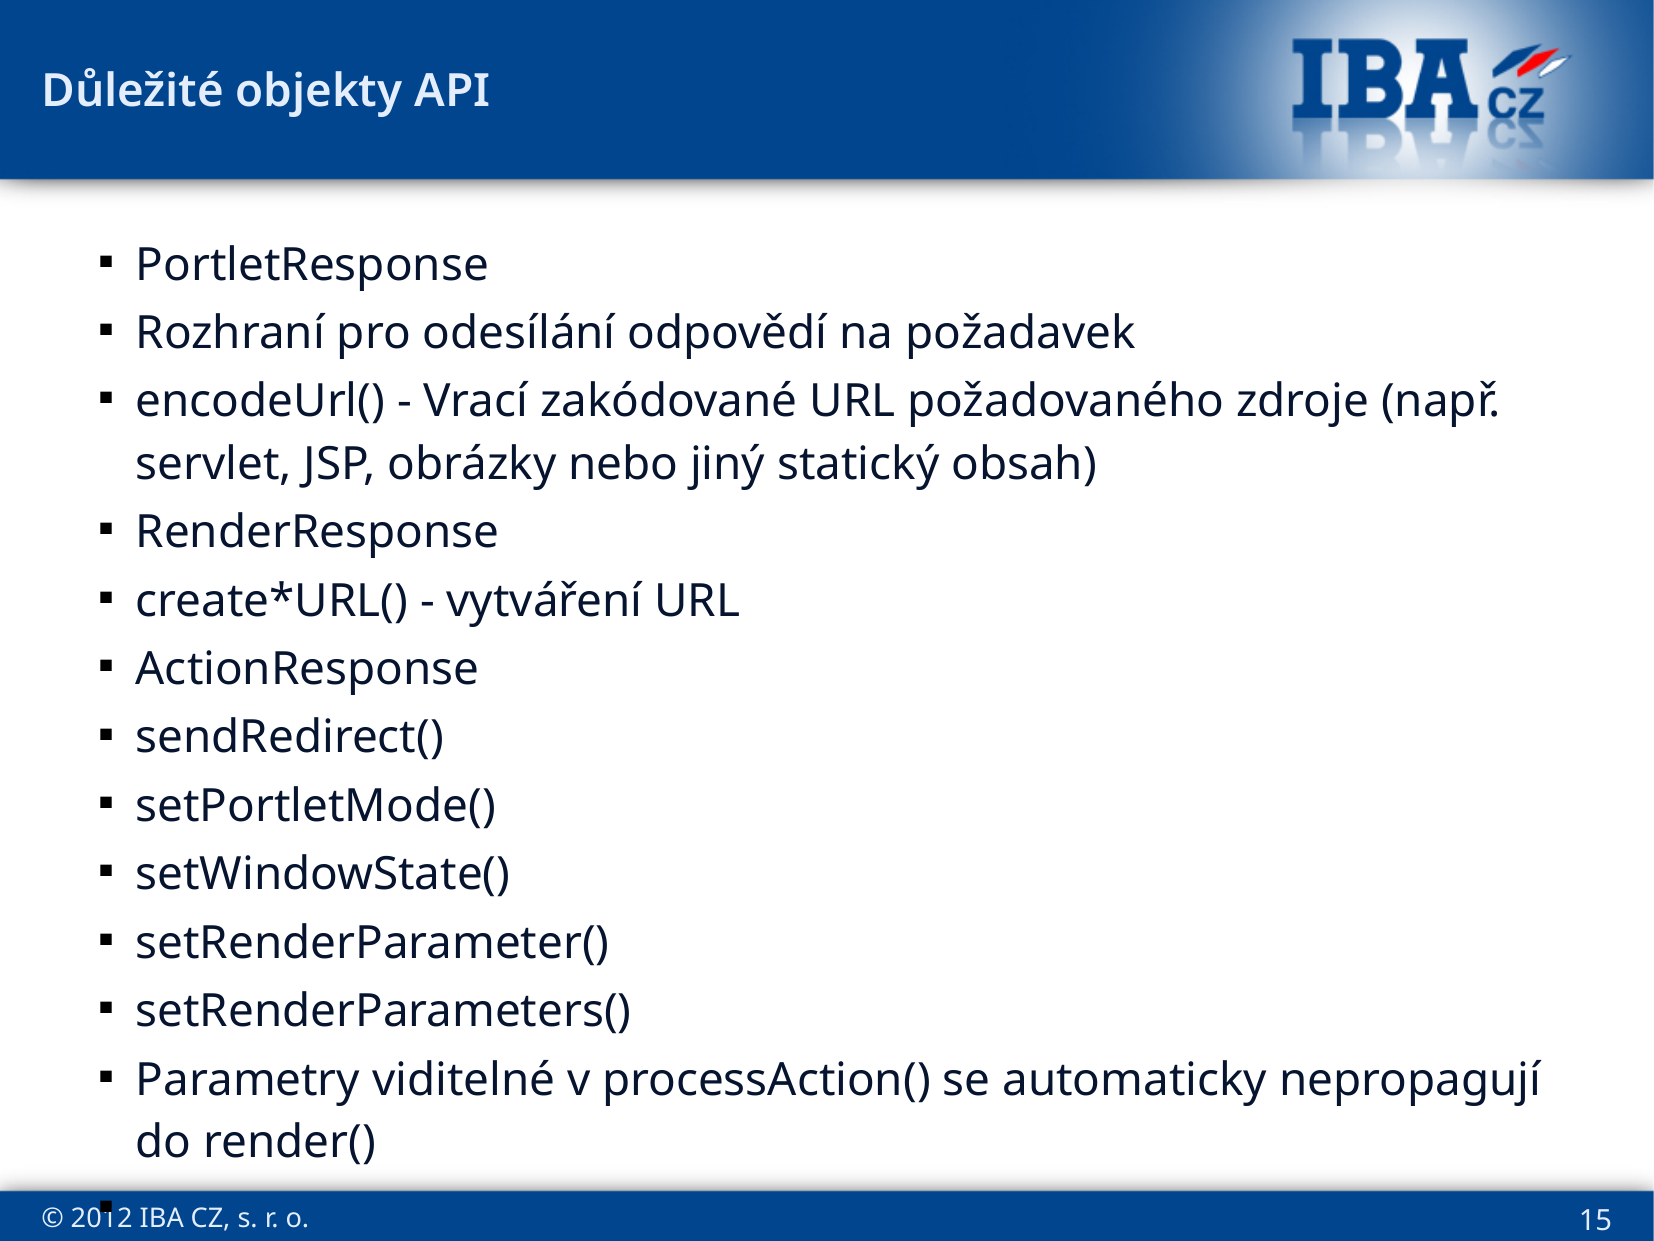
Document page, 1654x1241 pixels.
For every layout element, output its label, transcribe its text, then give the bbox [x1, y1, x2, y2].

list PortletResponse Rozhraní pro odesílání odpovědí na požadavek encodeUrl() - Vrací zakódované URL požadovaného zdroje (např. servlet, JSP, obrázky nebo jiný statický obsah) RenderResponse create*URL() - vytváření URL ActionResponse sendRedirect() setPortletMode() setWindowState() setRenderParameter() setRenderParameters() Parametry viditelné v processAction() se automaticky nepropagují do render() [82, 231, 1571, 1137]
picture [0, 0, 1654, 1241]
title Důležité objekty API [41, 7, 1105, 170]
